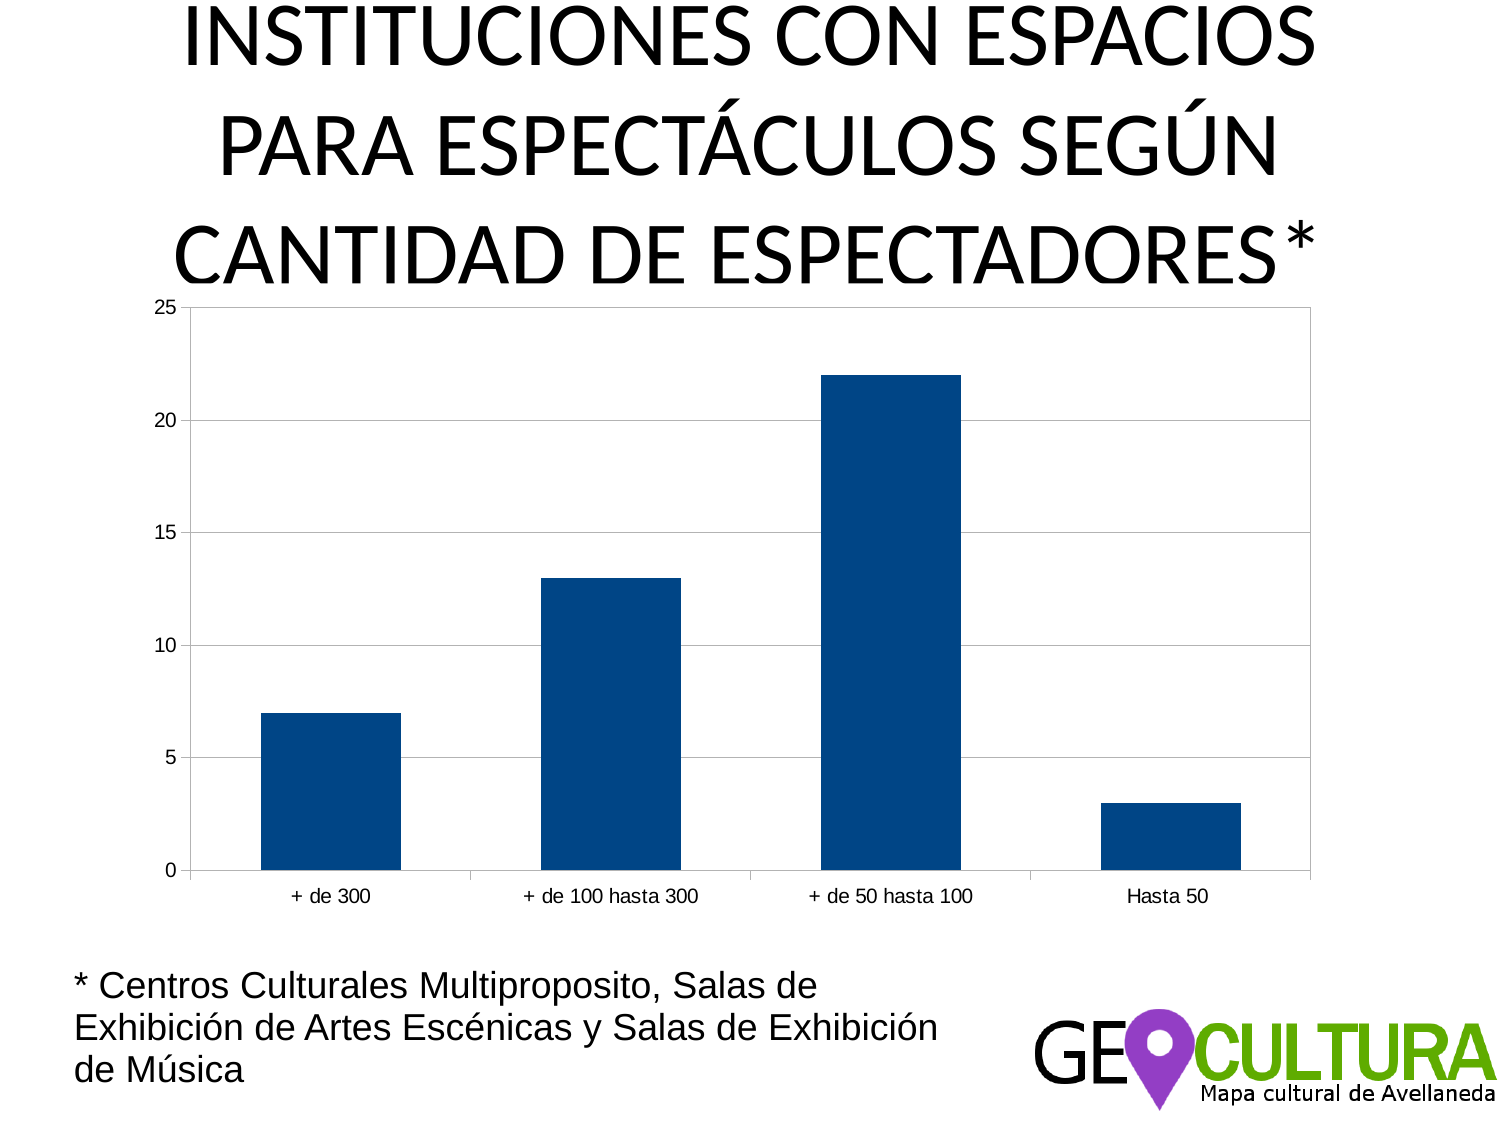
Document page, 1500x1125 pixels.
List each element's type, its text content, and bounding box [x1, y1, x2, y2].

text_box * Centros Culturales Multiproposito, Salas de Exhibición de Artes Escénicas y Salas de Exhibición de Música [59, 956, 969, 1098]
chart [129, 283, 1335, 922]
text_box INSTITUCIONES CON ESPACIOS PARA ESPECTÁCULOS SEGÚN CANTIDAD DE ESPECTADORES* [74, 45, 1425, 233]
picture [1033, 985, 1500, 1125]
